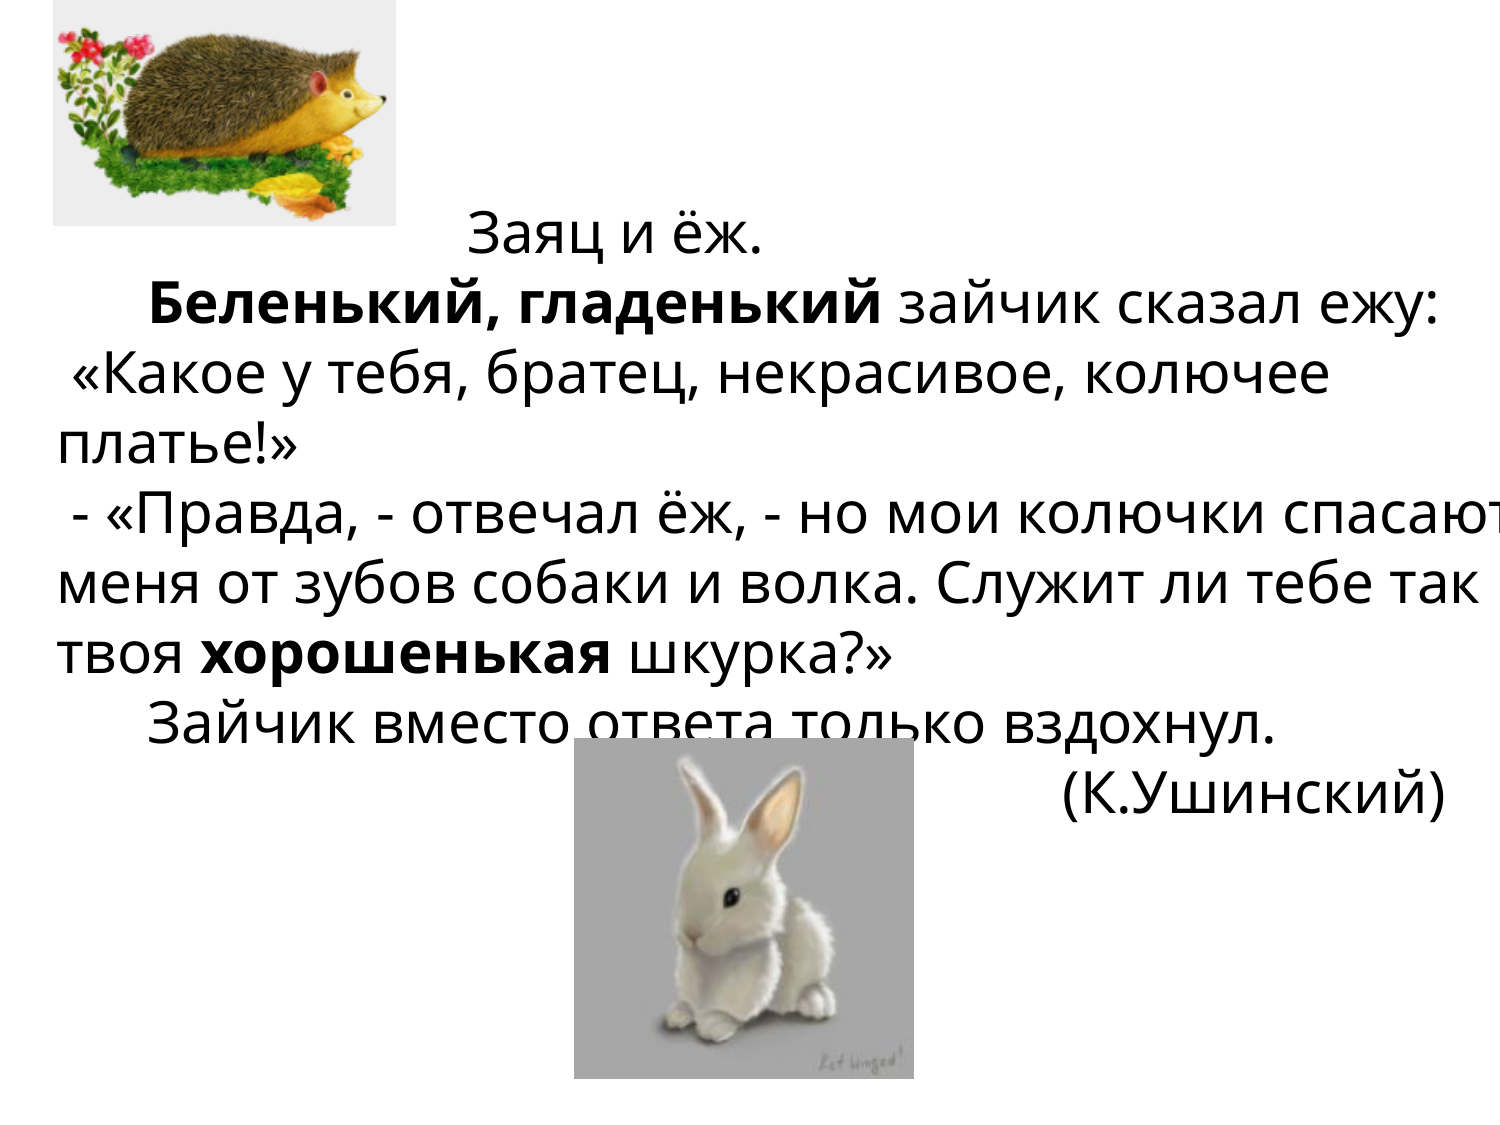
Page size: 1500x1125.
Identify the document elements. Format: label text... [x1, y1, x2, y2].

picture [574, 738, 914, 1079]
picture [53, 0, 396, 227]
text_box Заяц и ёж. Беленький, гладенький зайчик сказал ежу: «Какое у тебя, братец, некрасивое, колючее платье!» - «Правда, - отвечал ёж, - но мои колючки спасают меня от зубов собаки и волка. Служит ли тебе так твоя хорошенькая шкурка?» Зайчик вместо ответа только вздохнул. (К.Ушинский) [41, 187, 1500, 833]
